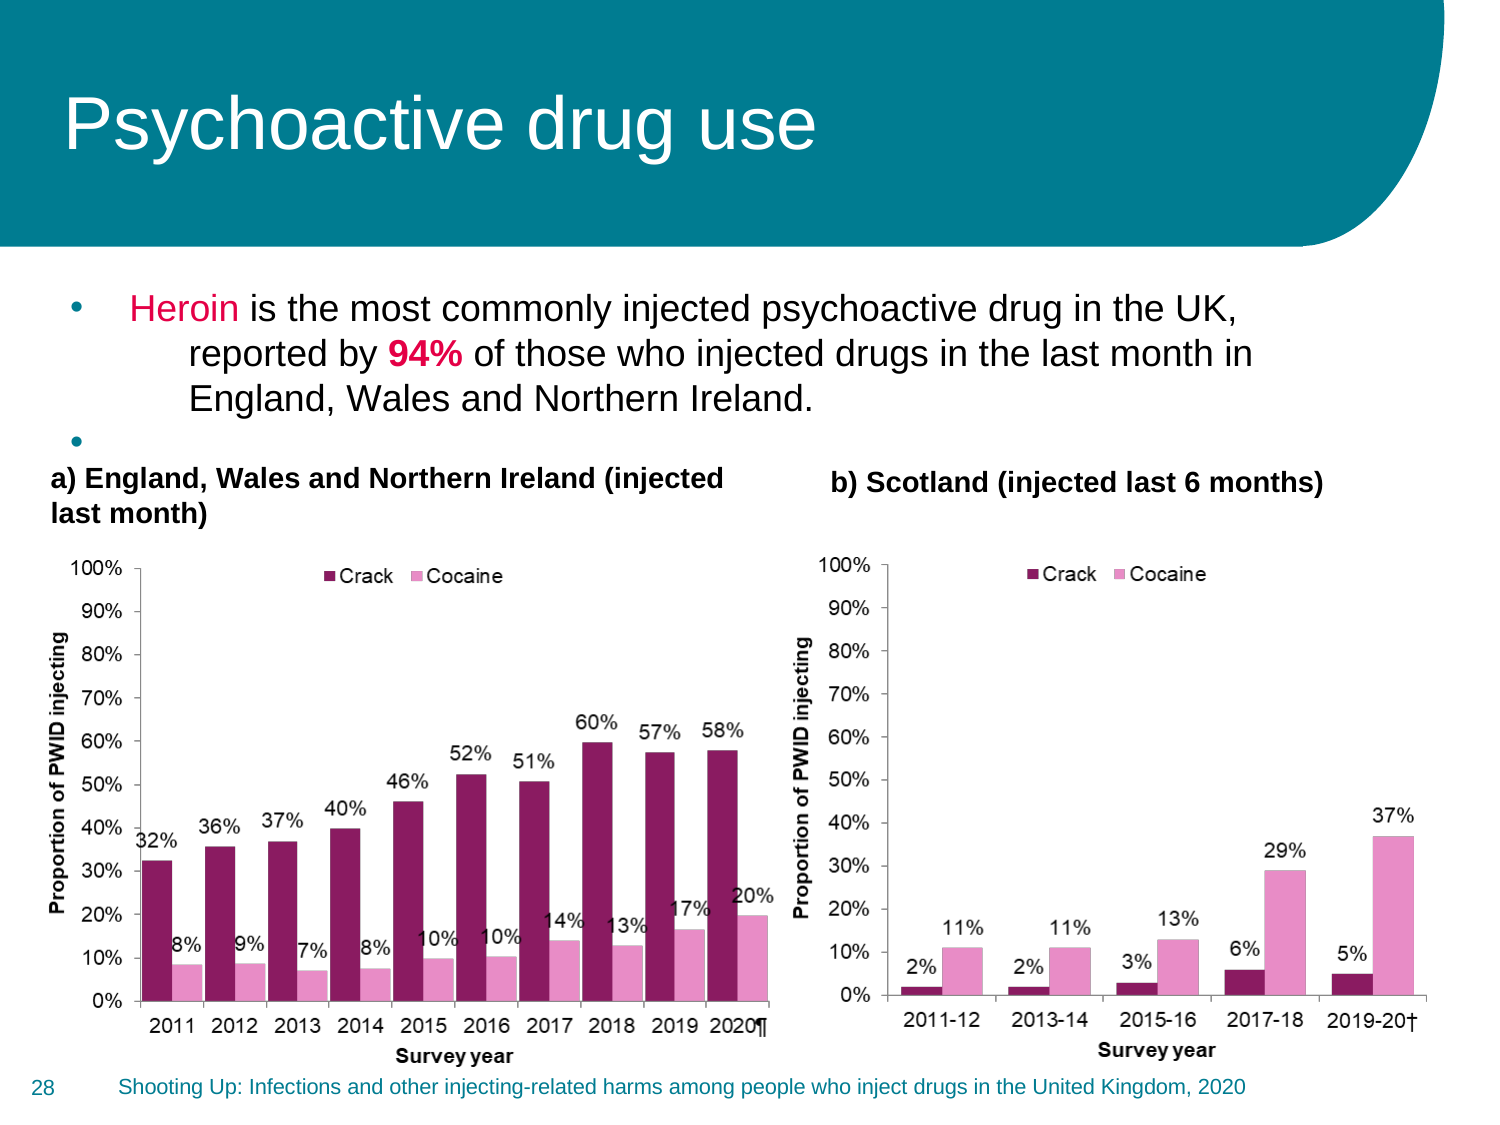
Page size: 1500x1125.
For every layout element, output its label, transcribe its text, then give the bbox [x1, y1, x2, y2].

text_box [16, 1056, 90, 1117]
text_box Heroin is the most commonly injected psychoactive drug in the UK, reported by 94% of those who injected drugs in the last month in England, Wales and Northern Ireland. [59, 278, 1375, 515]
text_box a) England, Wales and Northern Ireland (injected last month) [39, 453, 775, 536]
text_box Shooting Up: Infections and other injecting-related harms among people who inject drugs in the United Kingdom, 2020 [103, 1056, 1335, 1116]
text_box b) Scotland (injected last 6 months) [819, 457, 1500, 505]
picture [39, 543, 1442, 1077]
text_box Psychoactive drug use [53, 69, 1350, 170]
